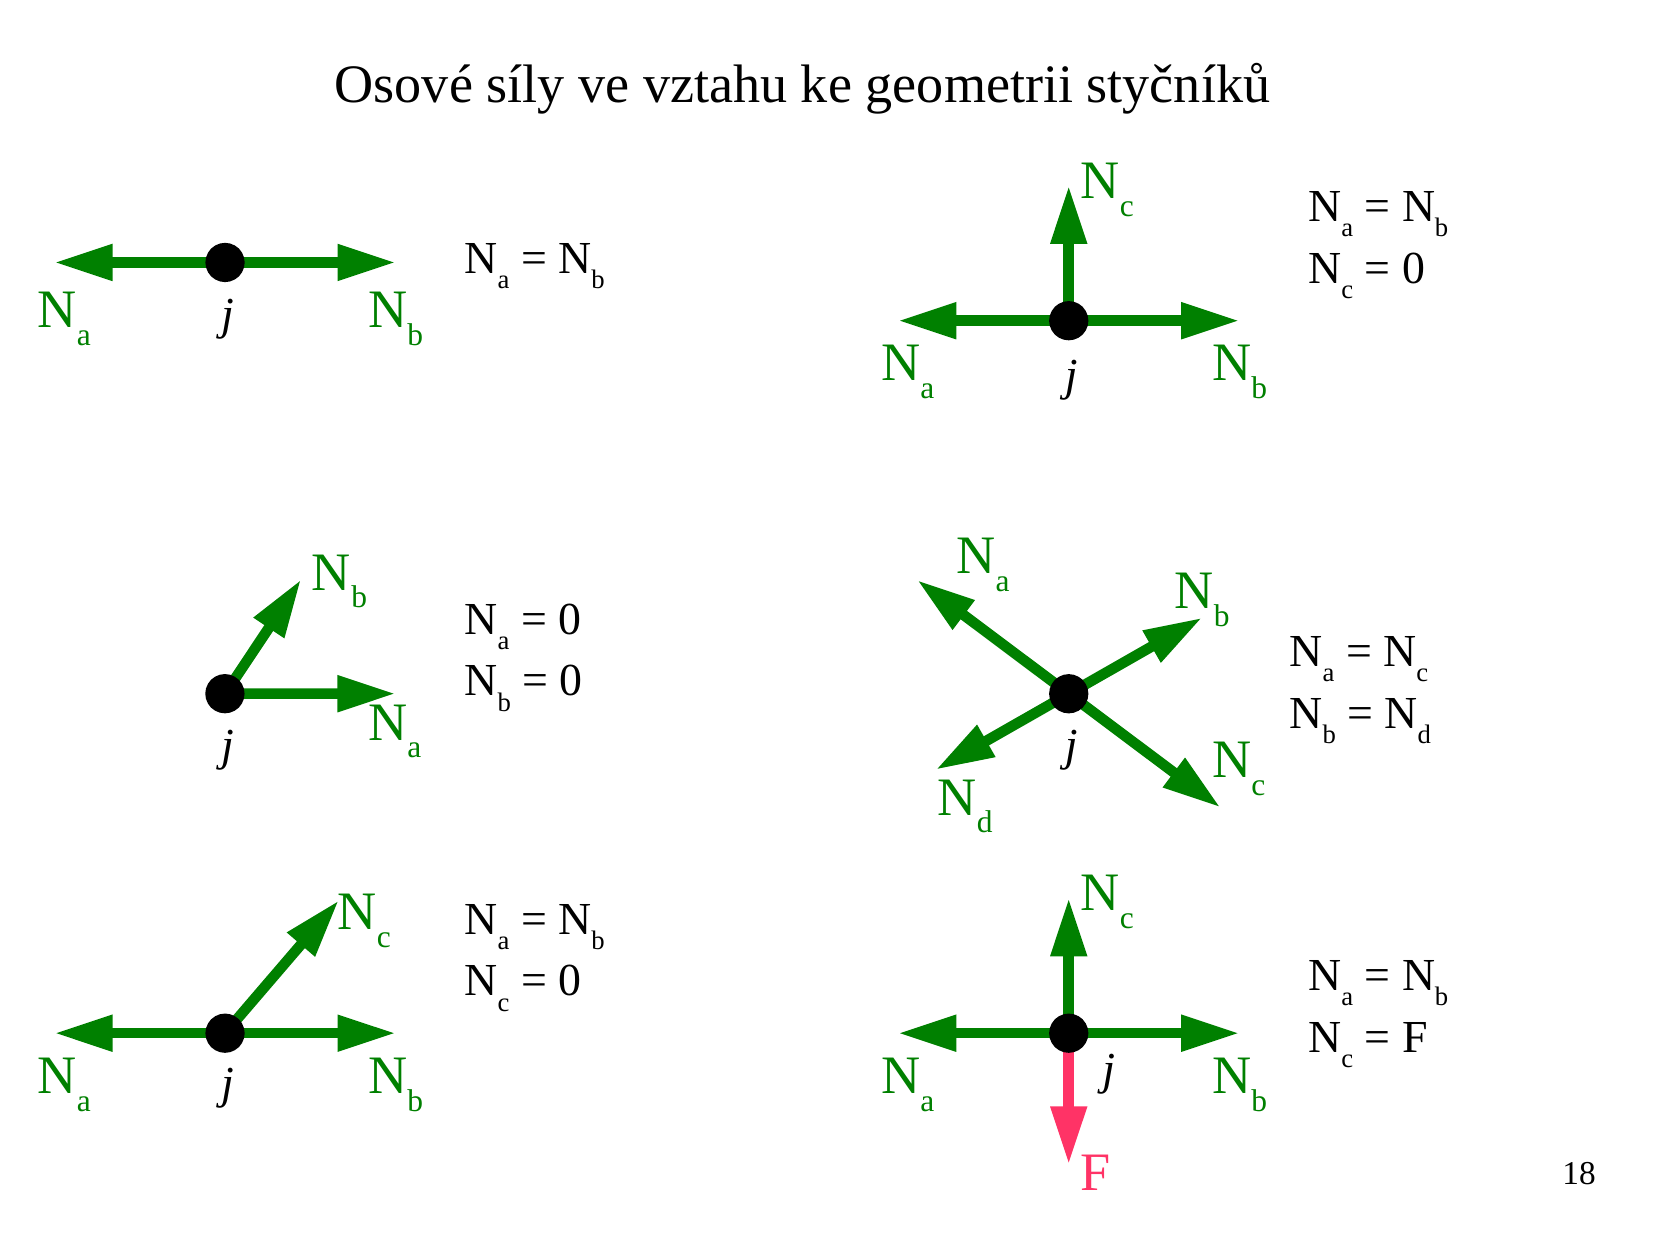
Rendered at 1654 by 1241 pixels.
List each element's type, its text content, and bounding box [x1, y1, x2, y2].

title Osové síly ve vztahu ke geometrii styčníků [59, 0, 1548, 169]
text_box Nb [368, 279, 432, 357]
text_box Na = Nb Nc = 0 [450, 886, 676, 1032]
text_box [206, 1014, 244, 1052]
text_box j [206, 1050, 282, 1120]
text_box [206, 674, 244, 713]
text_box Na [956, 525, 1020, 602]
text_box Nb [1211, 1045, 1276, 1122]
text_box Nc [1080, 862, 1144, 940]
text_box Nc [1080, 150, 1144, 227]
text_box Na = Nb [450, 225, 676, 305]
text_box [1050, 301, 1088, 340]
text_box j [1050, 712, 1126, 783]
text_box Na [37, 279, 101, 357]
text_box Nc [1211, 729, 1276, 807]
text_box Nc [337, 881, 401, 959]
text_box Na [881, 1045, 945, 1122]
text_box Nb [311, 541, 375, 619]
text_box j [1087, 1036, 1163, 1107]
text_box [206, 243, 244, 282]
text_box Na [368, 691, 432, 769]
text_box Na [881, 332, 945, 410]
text_box Na [37, 1045, 101, 1122]
text_box F [1080, 1141, 1144, 1208]
text_box Nb [1174, 560, 1238, 638]
text_box [1050, 1014, 1088, 1052]
text_box j [206, 281, 282, 352]
text_box [1050, 675, 1088, 713]
text_box Na = Nc Nb = Nd [1275, 618, 1501, 764]
text_box j [206, 712, 282, 783]
text_box Nb [368, 1045, 432, 1122]
text_box Na = Nb Nc = 0 [1293, 173, 1519, 319]
text_box Nd [937, 766, 1001, 844]
text_box j [1050, 342, 1126, 413]
text_box Nb [1211, 332, 1276, 410]
text_box Na = 0 Nb = 0 [450, 586, 676, 732]
text_box Na = Nb Nc = F [1293, 942, 1519, 1088]
